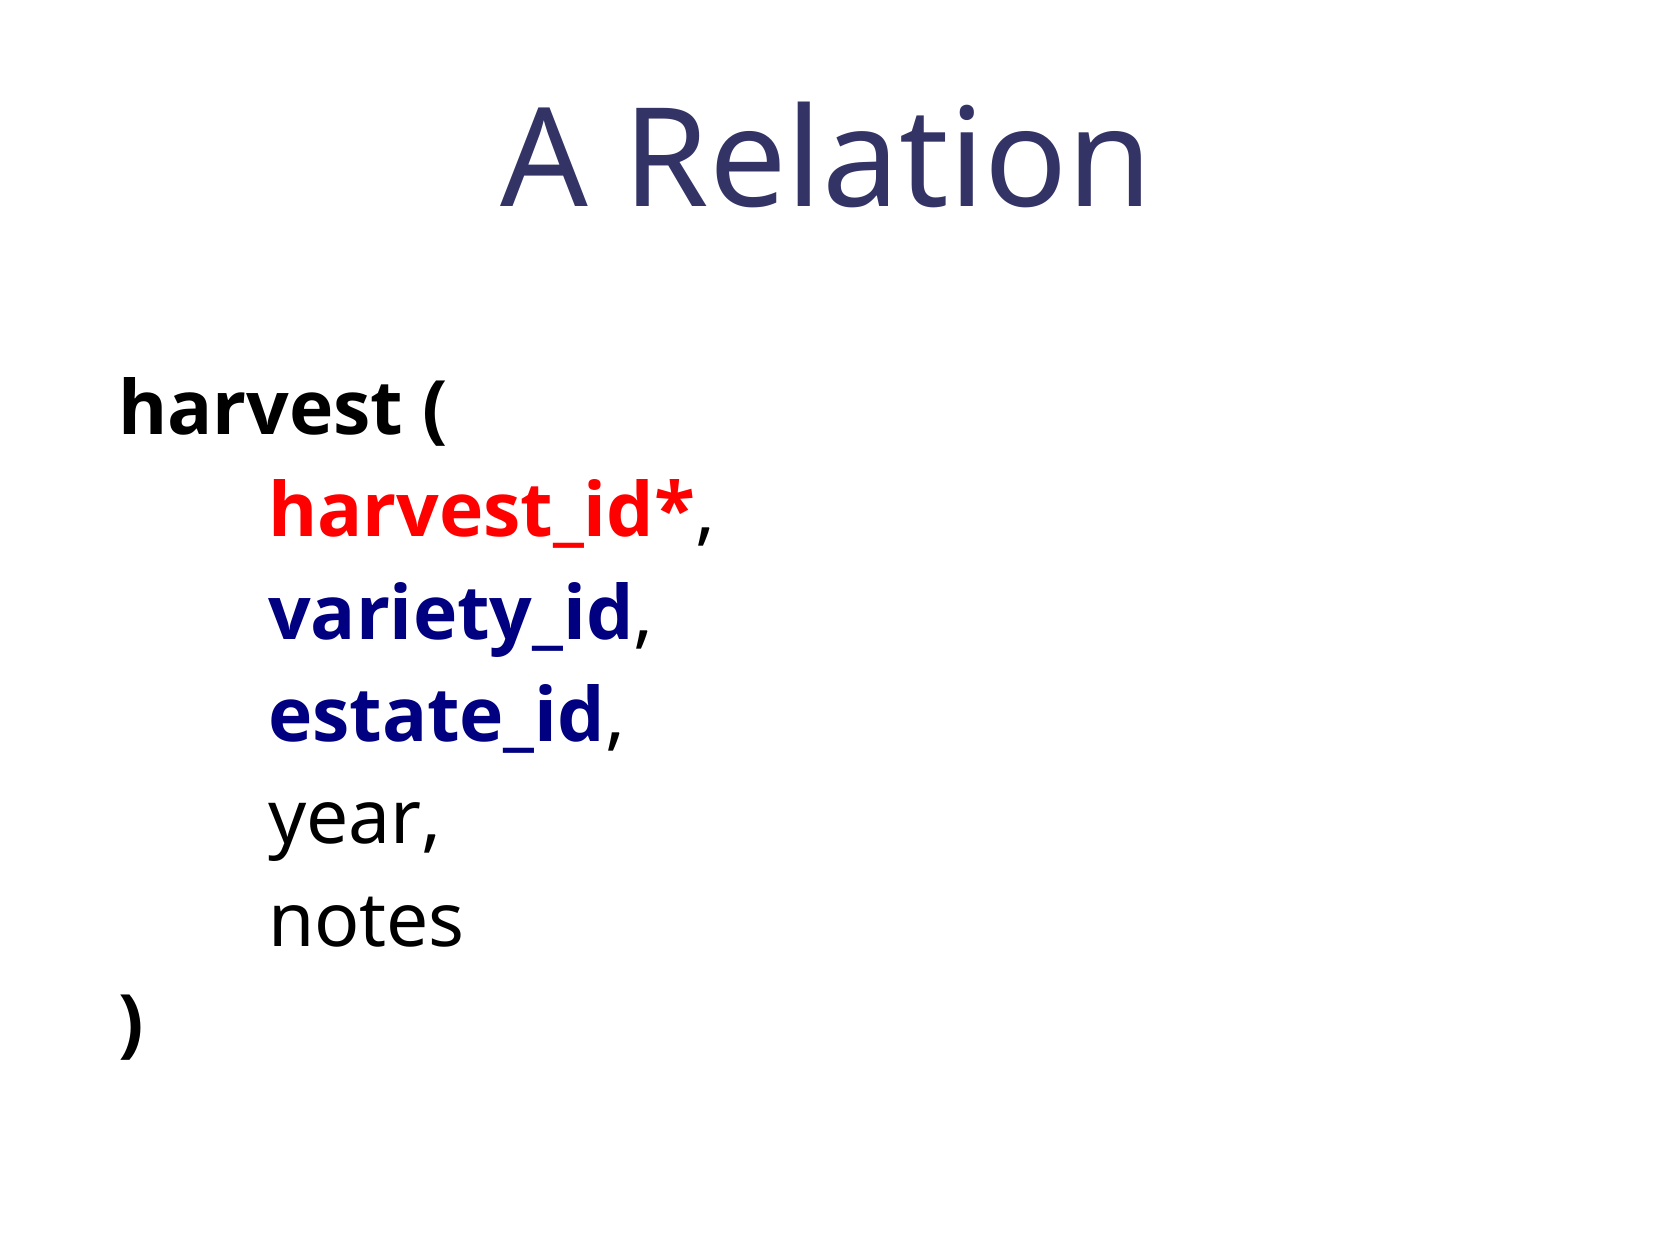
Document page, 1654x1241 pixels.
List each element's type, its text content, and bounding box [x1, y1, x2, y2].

subtitle harvest ( harvest_id*, variety_id, estate_id, year, notes ) [118, 354, 1565, 1085]
title A Relation [82, 56, 1571, 250]
